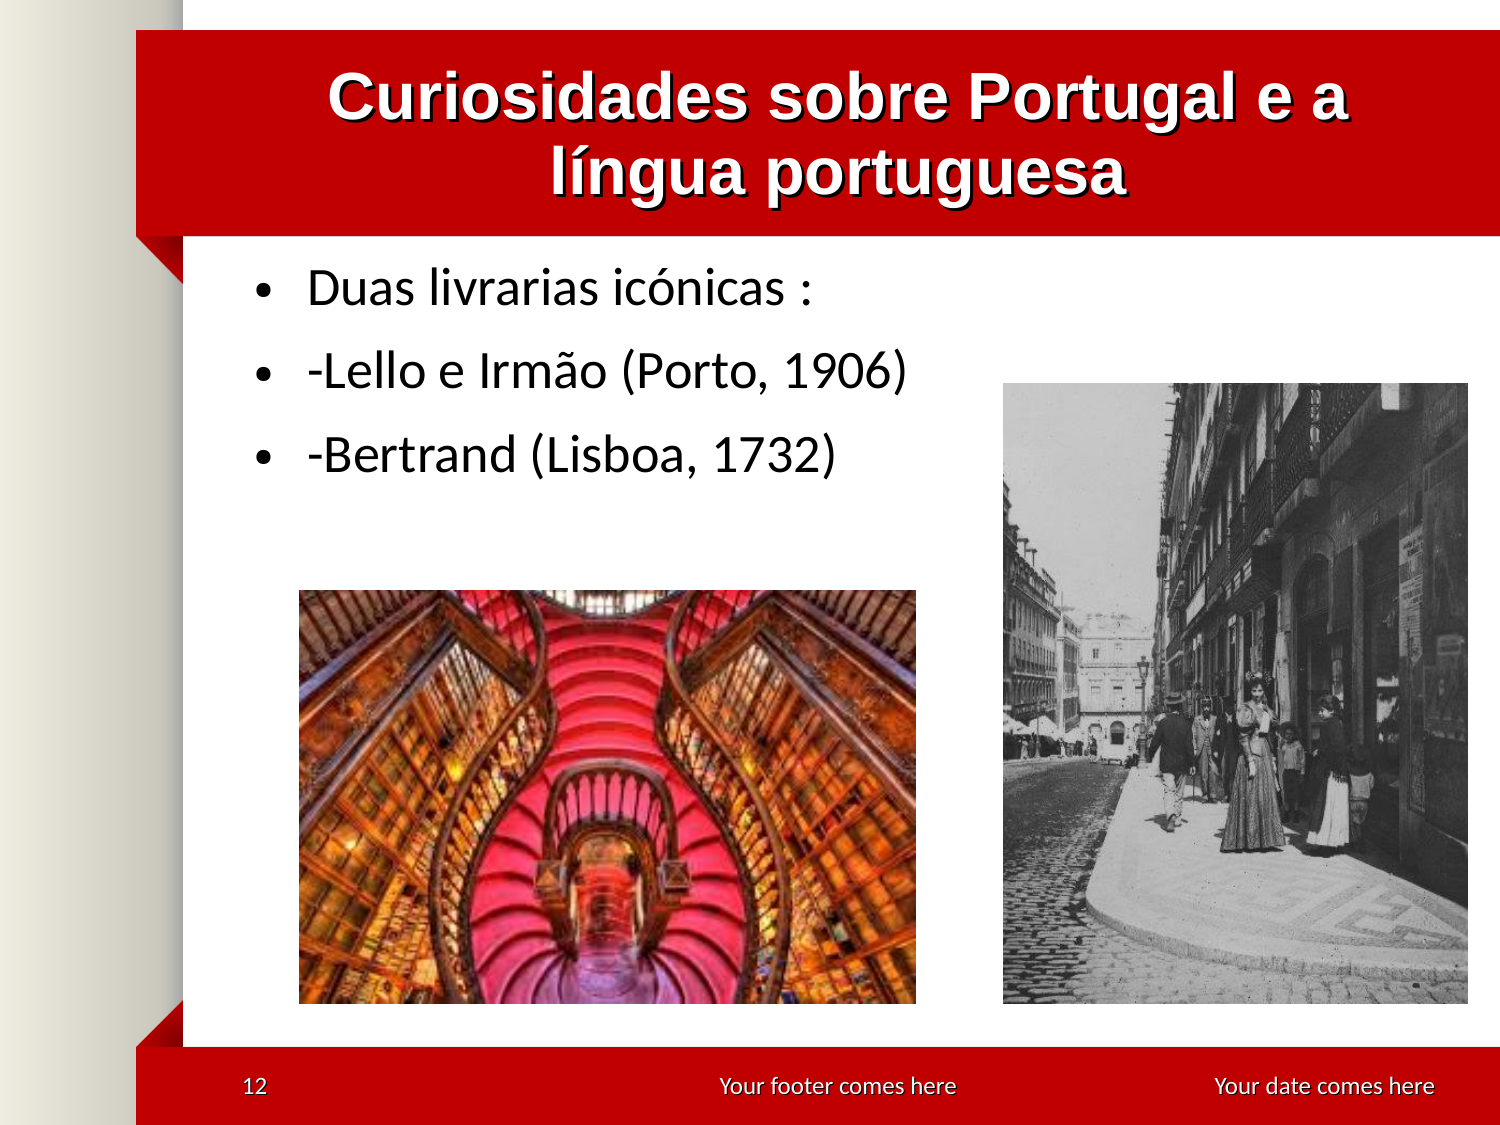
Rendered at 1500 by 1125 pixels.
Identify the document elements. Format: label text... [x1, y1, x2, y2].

list Duas livrarias icónicas : -Lello e Irmão (Porto, 1906) -Bertrand (Lisboa, 1732) [236, 264, 981, 619]
picture [0, 0, 1500, 1125]
title Curiosidades sobre Portugal e a língua portuguesa [230, 54, 1447, 214]
